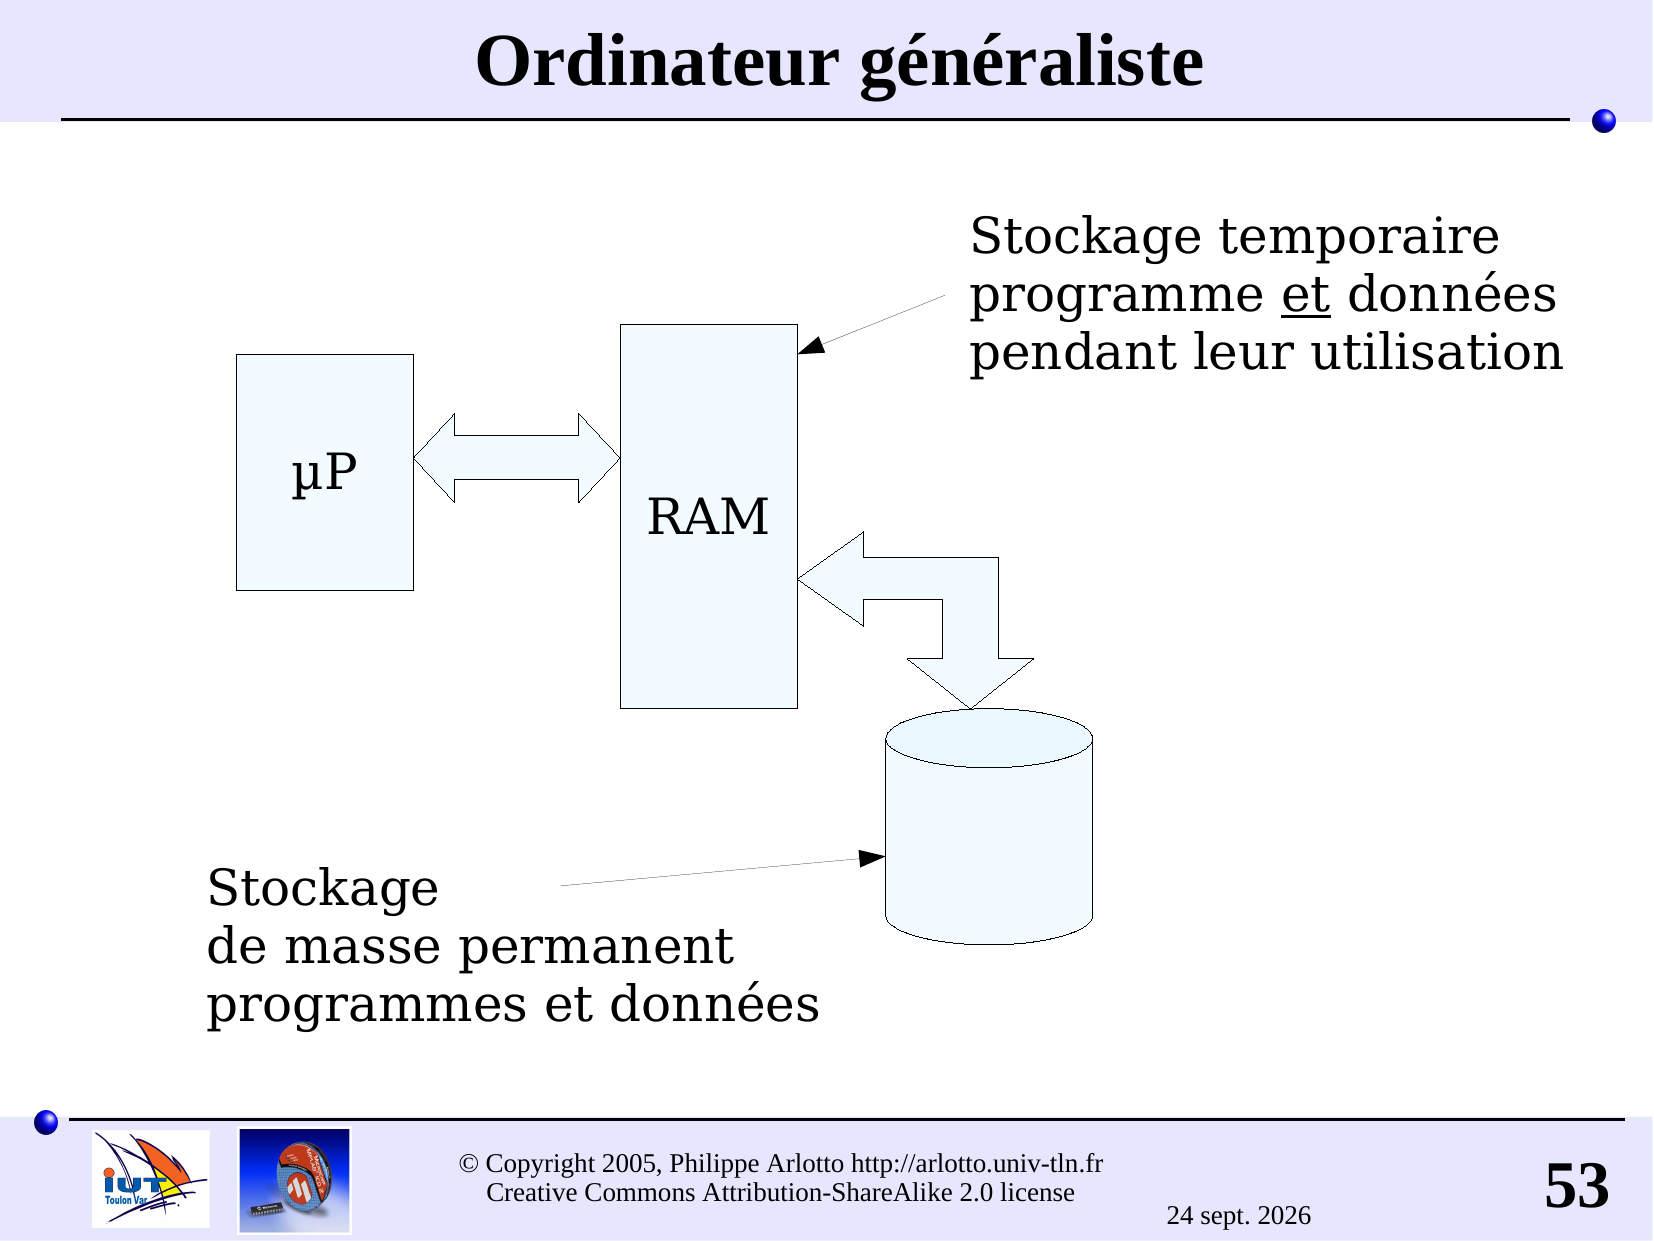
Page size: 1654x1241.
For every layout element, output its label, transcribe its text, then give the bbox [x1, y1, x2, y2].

text_box Stockage temporaire programme et données pendant leur utilisation [969, 206, 1565, 382]
text_box [413, 413, 621, 503]
text_box µP [236, 354, 414, 591]
text_box [797, 531, 1034, 709]
title Ordinateur généraliste [95, 14, 1585, 107]
text_box [885, 740, 1093, 945]
title Chaîne de développement [885, 708, 1093, 768]
text_box Stockage de masse permanent programmes et données [206, 858, 822, 1034]
picture [237, 1126, 352, 1235]
text_box RAM [620, 324, 798, 709]
